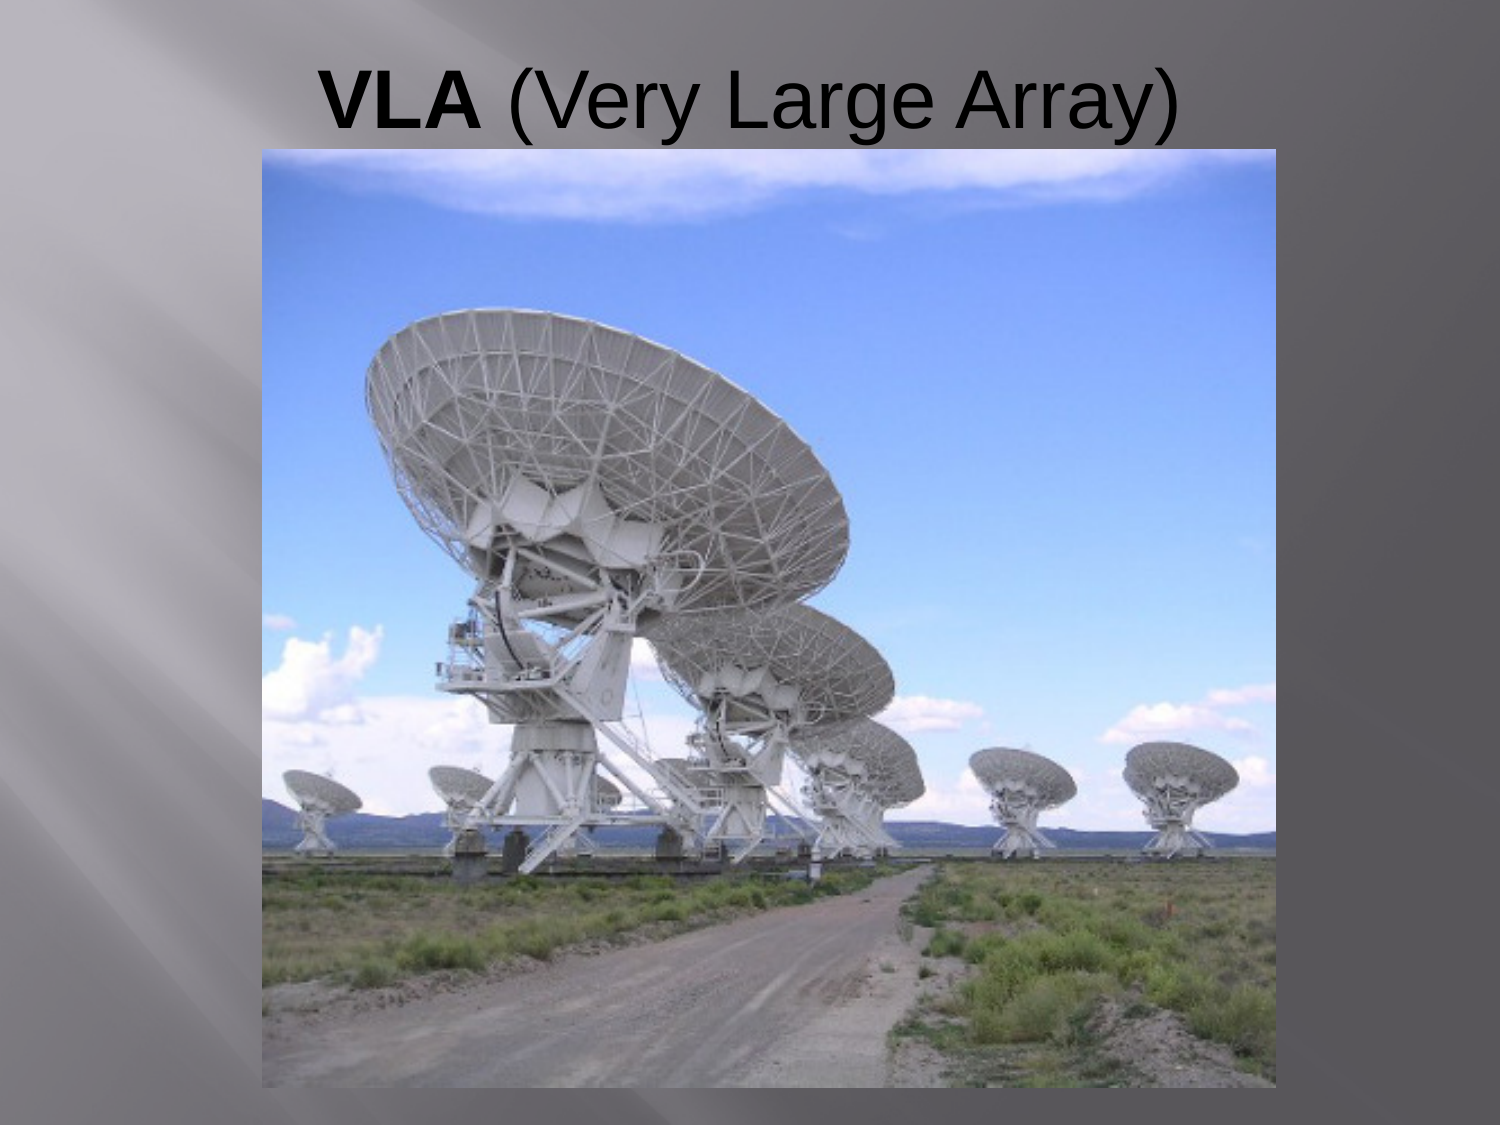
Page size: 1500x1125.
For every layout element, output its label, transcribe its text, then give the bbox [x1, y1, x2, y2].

picture [262, 149, 1276, 1088]
text_box VLA (Very Large Array) [225, 37, 1276, 153]
